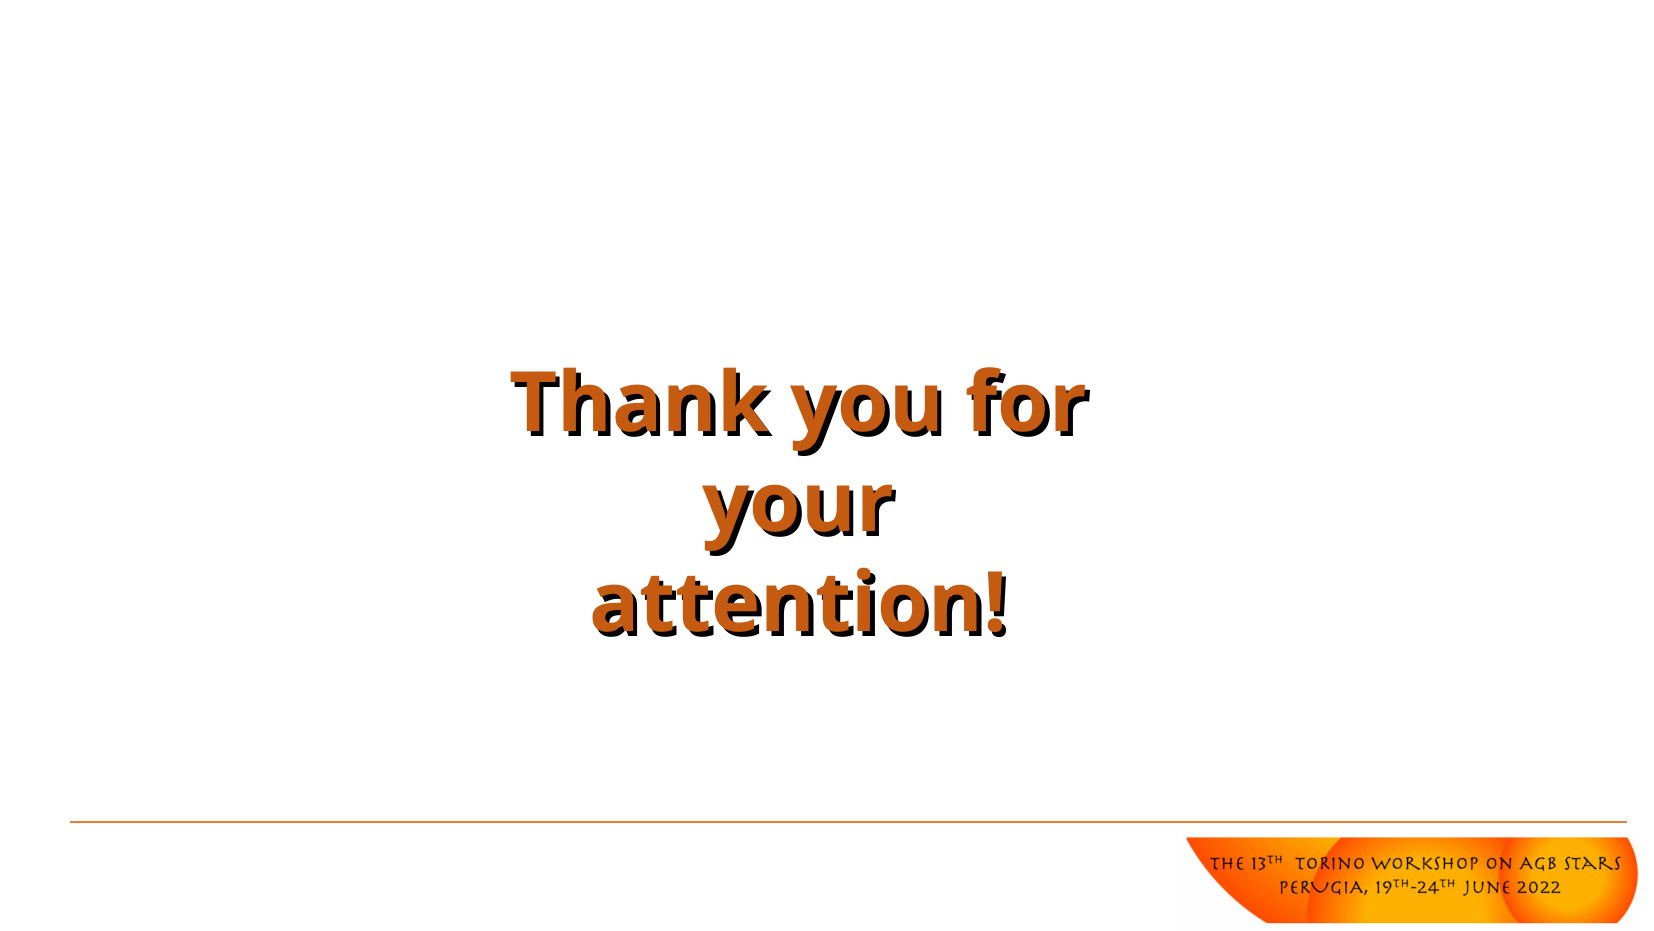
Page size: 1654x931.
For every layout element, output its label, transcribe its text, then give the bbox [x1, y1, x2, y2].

picture [1180, 831, 1641, 931]
text_box Thank you for your attention! [471, 340, 1126, 559]
